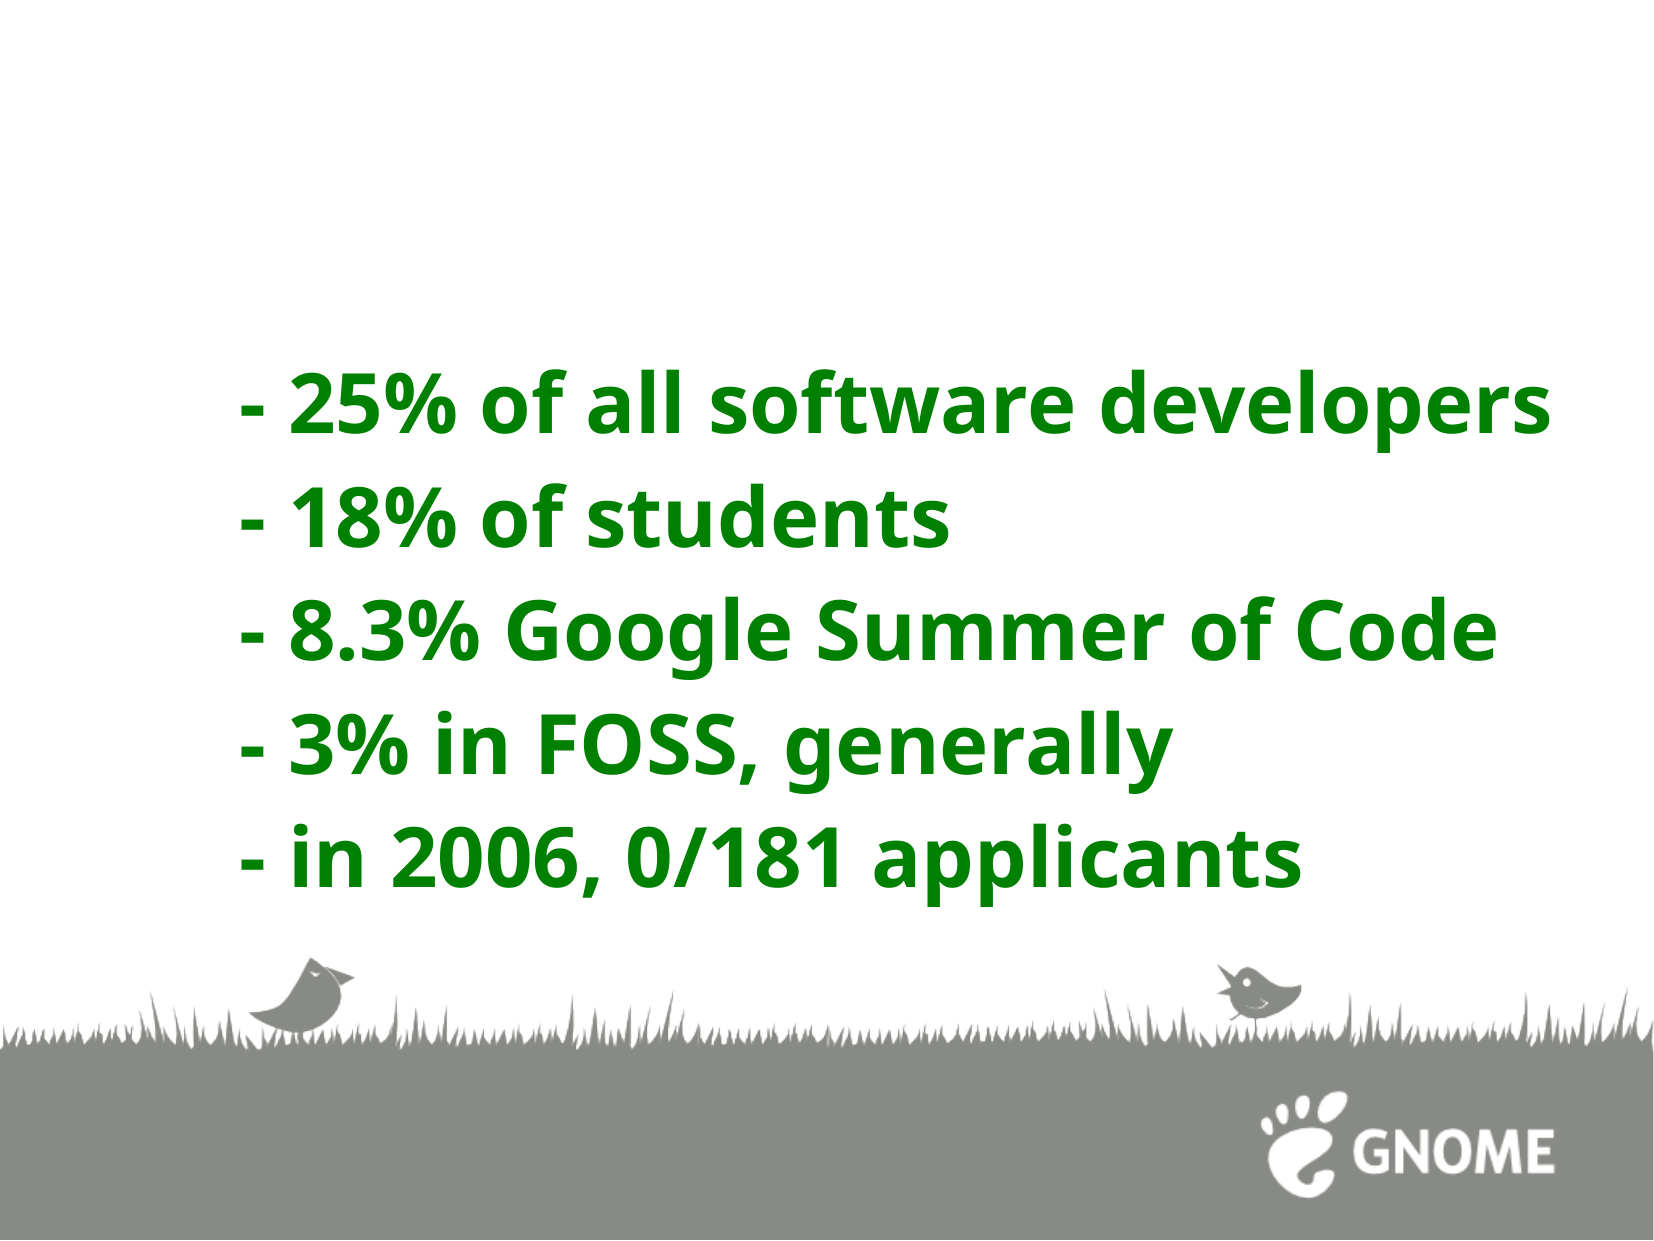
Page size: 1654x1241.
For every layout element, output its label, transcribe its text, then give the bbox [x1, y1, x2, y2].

text_box - 25% of all software developers - 18% of students - 8.3% Google Summer of Code - 3% in FOSS, generally - in 2006, 0/181 applicants [225, 337, 1613, 910]
picture [0, 0, 1654, 1241]
